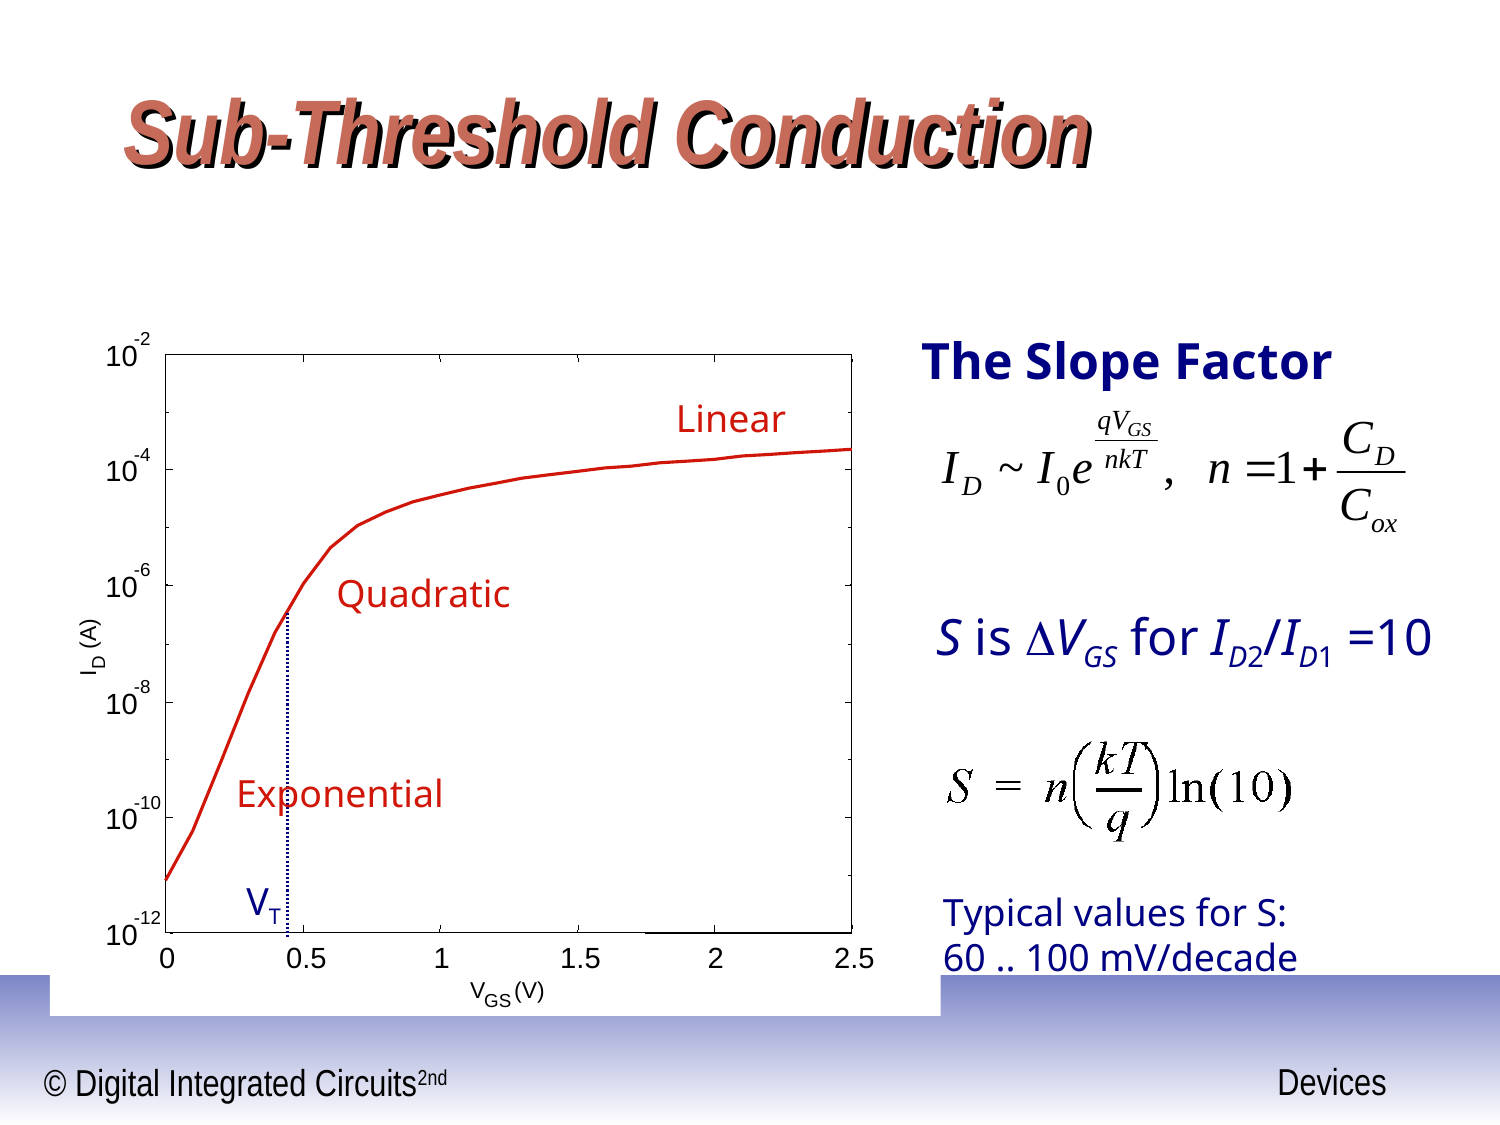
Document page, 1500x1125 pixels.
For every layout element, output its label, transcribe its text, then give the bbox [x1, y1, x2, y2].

text_box 10 [105, 800, 138, 836]
text_box D [93, 658, 104, 666]
picture [931, 722, 1307, 852]
text_box 10 [125, 927, 133, 943]
text_box 10 [105, 685, 138, 721]
text_box (A) [73, 618, 101, 656]
text_box 10 [105, 567, 138, 603]
text_box -4 [133, 442, 151, 465]
text_box 10 [125, 348, 133, 364]
text_box The Slope Factor [907, 321, 1349, 398]
text_box GS [484, 988, 512, 1012]
text_box 2.5 [834, 939, 876, 975]
text_box 10 [105, 452, 138, 488]
text_box -8 [133, 675, 151, 698]
text_box -10 [133, 790, 162, 813]
text_box 0.5 [285, 939, 327, 975]
chart [933, 396, 1416, 543]
text_box (V) [507, 975, 546, 1003]
text_box 10 [105, 337, 138, 373]
text_box 1 [433, 939, 450, 975]
text_box Exponential [221, 762, 459, 823]
text_box Linear [661, 387, 802, 448]
text_box 1.5 [560, 939, 602, 975]
text_box VT [231, 870, 296, 937]
text_box D [86, 655, 109, 670]
text_box 10 [125, 696, 133, 712]
text_box 10 [125, 579, 133, 595]
text_box 10 [105, 915, 138, 951]
text_box 0 [159, 939, 176, 975]
text_box [49, 299, 941, 1016]
title Sub-Threshold Conduction [108, 65, 1384, 190]
text_box V [470, 975, 486, 1003]
text_box -12 [133, 905, 162, 929]
text_box 10 [125, 811, 133, 827]
text_box Typical values for S: 60 .. 100 mV/decade [928, 881, 1314, 987]
text_box -2 [133, 327, 151, 350]
text_box S is VGS for ID2/ID1 =10 [922, 597, 1448, 682]
text_box 2 [707, 939, 725, 975]
text_box 10 [125, 463, 133, 479]
text_box Quadratic [321, 562, 526, 623]
text_box I [73, 669, 101, 676]
text_box -6 [133, 557, 151, 581]
